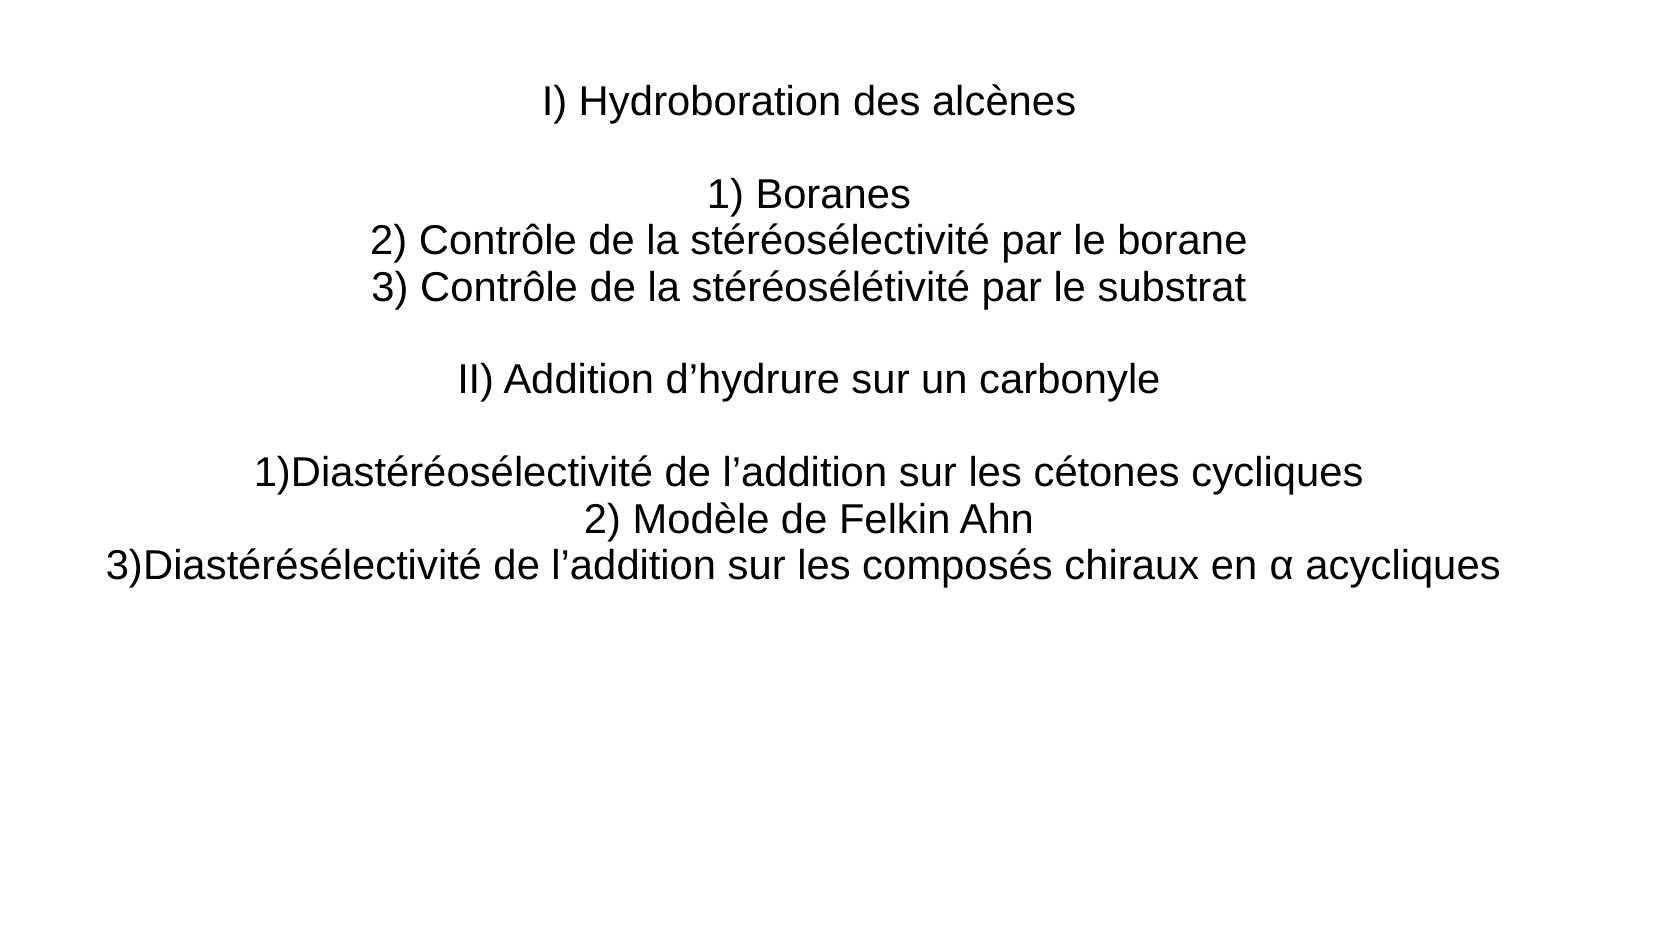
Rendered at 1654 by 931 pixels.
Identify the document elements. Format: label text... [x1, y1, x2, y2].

subtitle I) Hydroboration des alcènes 1) Boranes 2) Contrôle de la stéréosélectivité par le borane 3) Contrôle de la stéréosélétivité par le substrat II) Addition d’hydrure sur un carbonyle 1)Diastéréosélectivité de l’addition sur les cétones cycliques 2) Modèle de Felkin Ahn 3)Diastérésélectivité de l’addition sur les composés chiraux en α acycliques [59, 70, 1560, 875]
